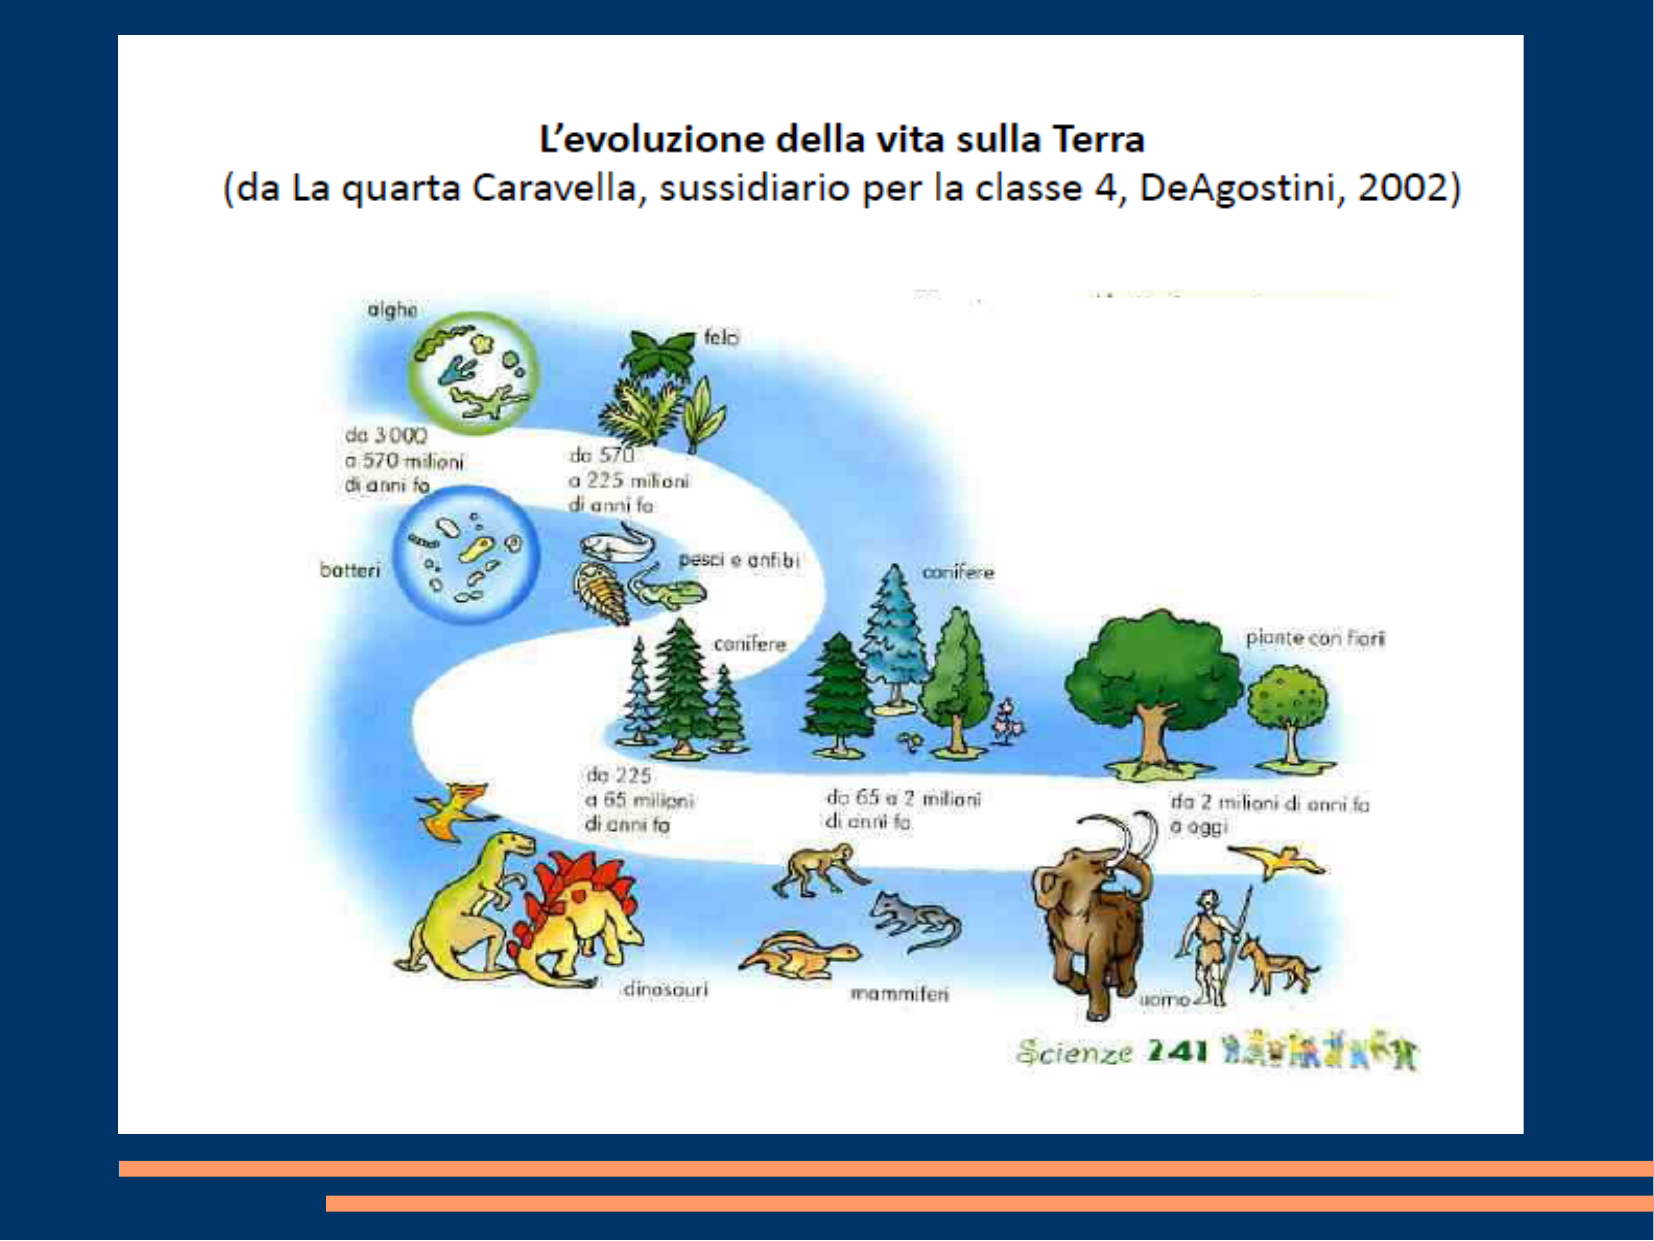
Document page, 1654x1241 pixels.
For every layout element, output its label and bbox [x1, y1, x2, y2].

picture [118, 35, 1524, 1134]
